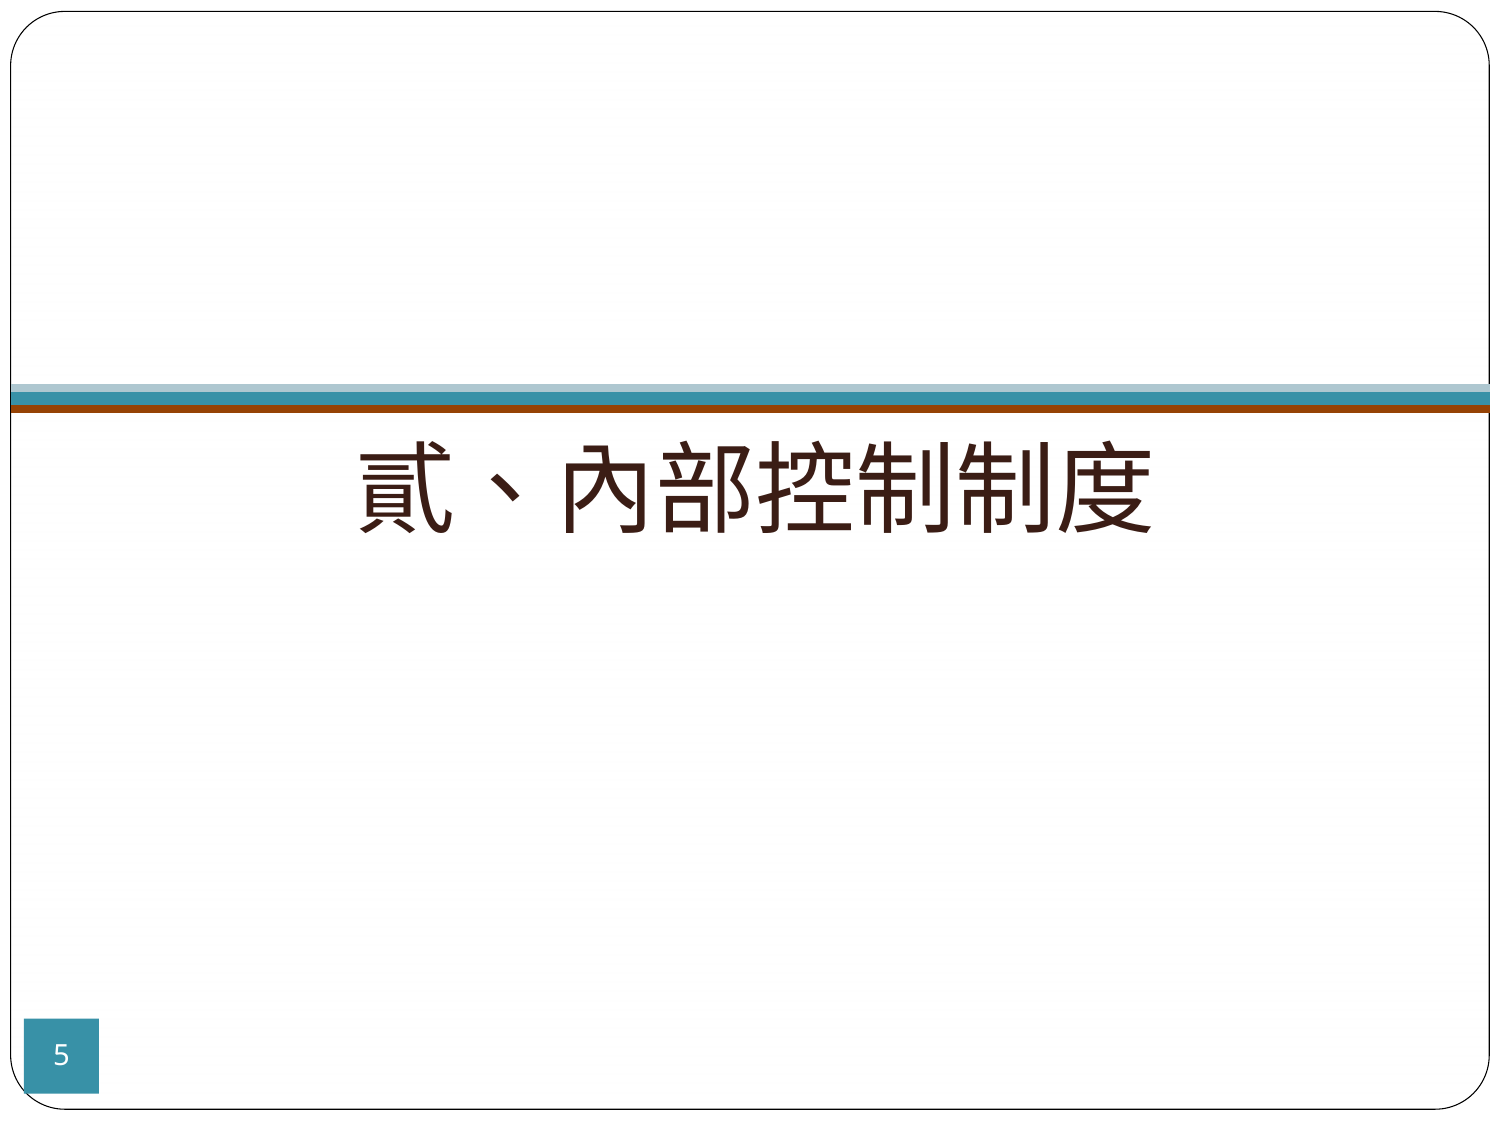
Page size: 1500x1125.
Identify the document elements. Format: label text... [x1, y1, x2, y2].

text_box 5 [23, 1018, 99, 1094]
list 貳、內部控制制度 [224, 255, 1282, 502]
